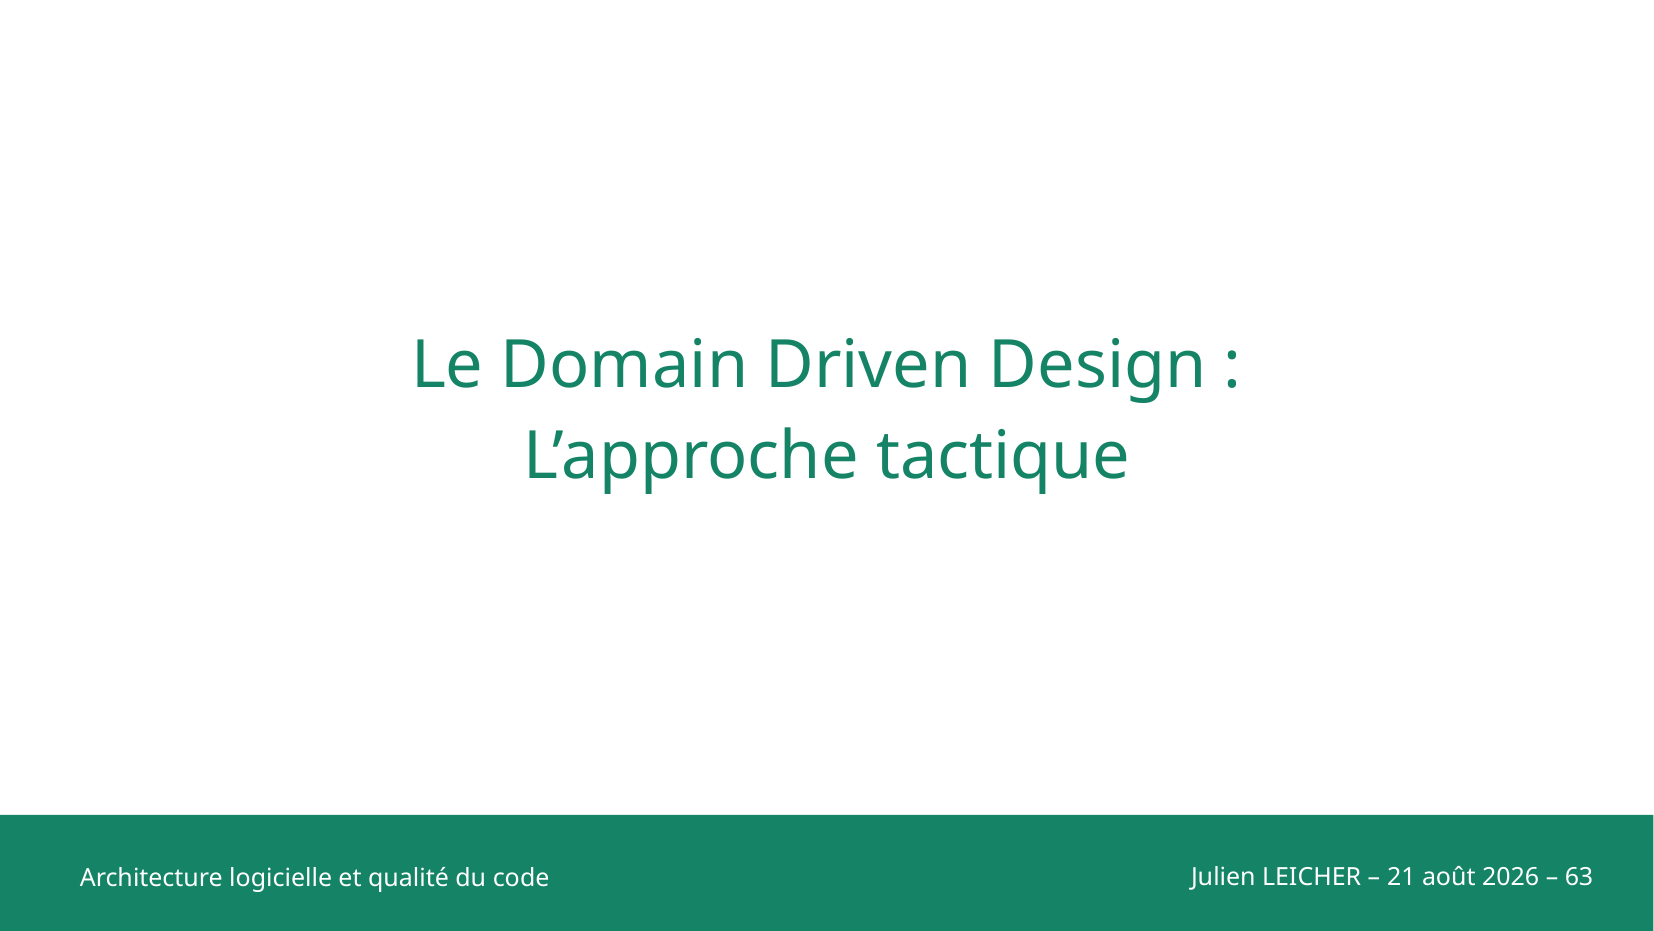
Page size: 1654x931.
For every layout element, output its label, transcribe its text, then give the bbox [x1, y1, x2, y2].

text_box Le Domain Driven Design : L’approche tactique [0, 0, 1654, 814]
text_box Architecture logicielle et qualité du code [64, 852, 798, 898]
text_box Julien LEICHER – 18 mars 2022 – <number> [0, 814, 1654, 931]
